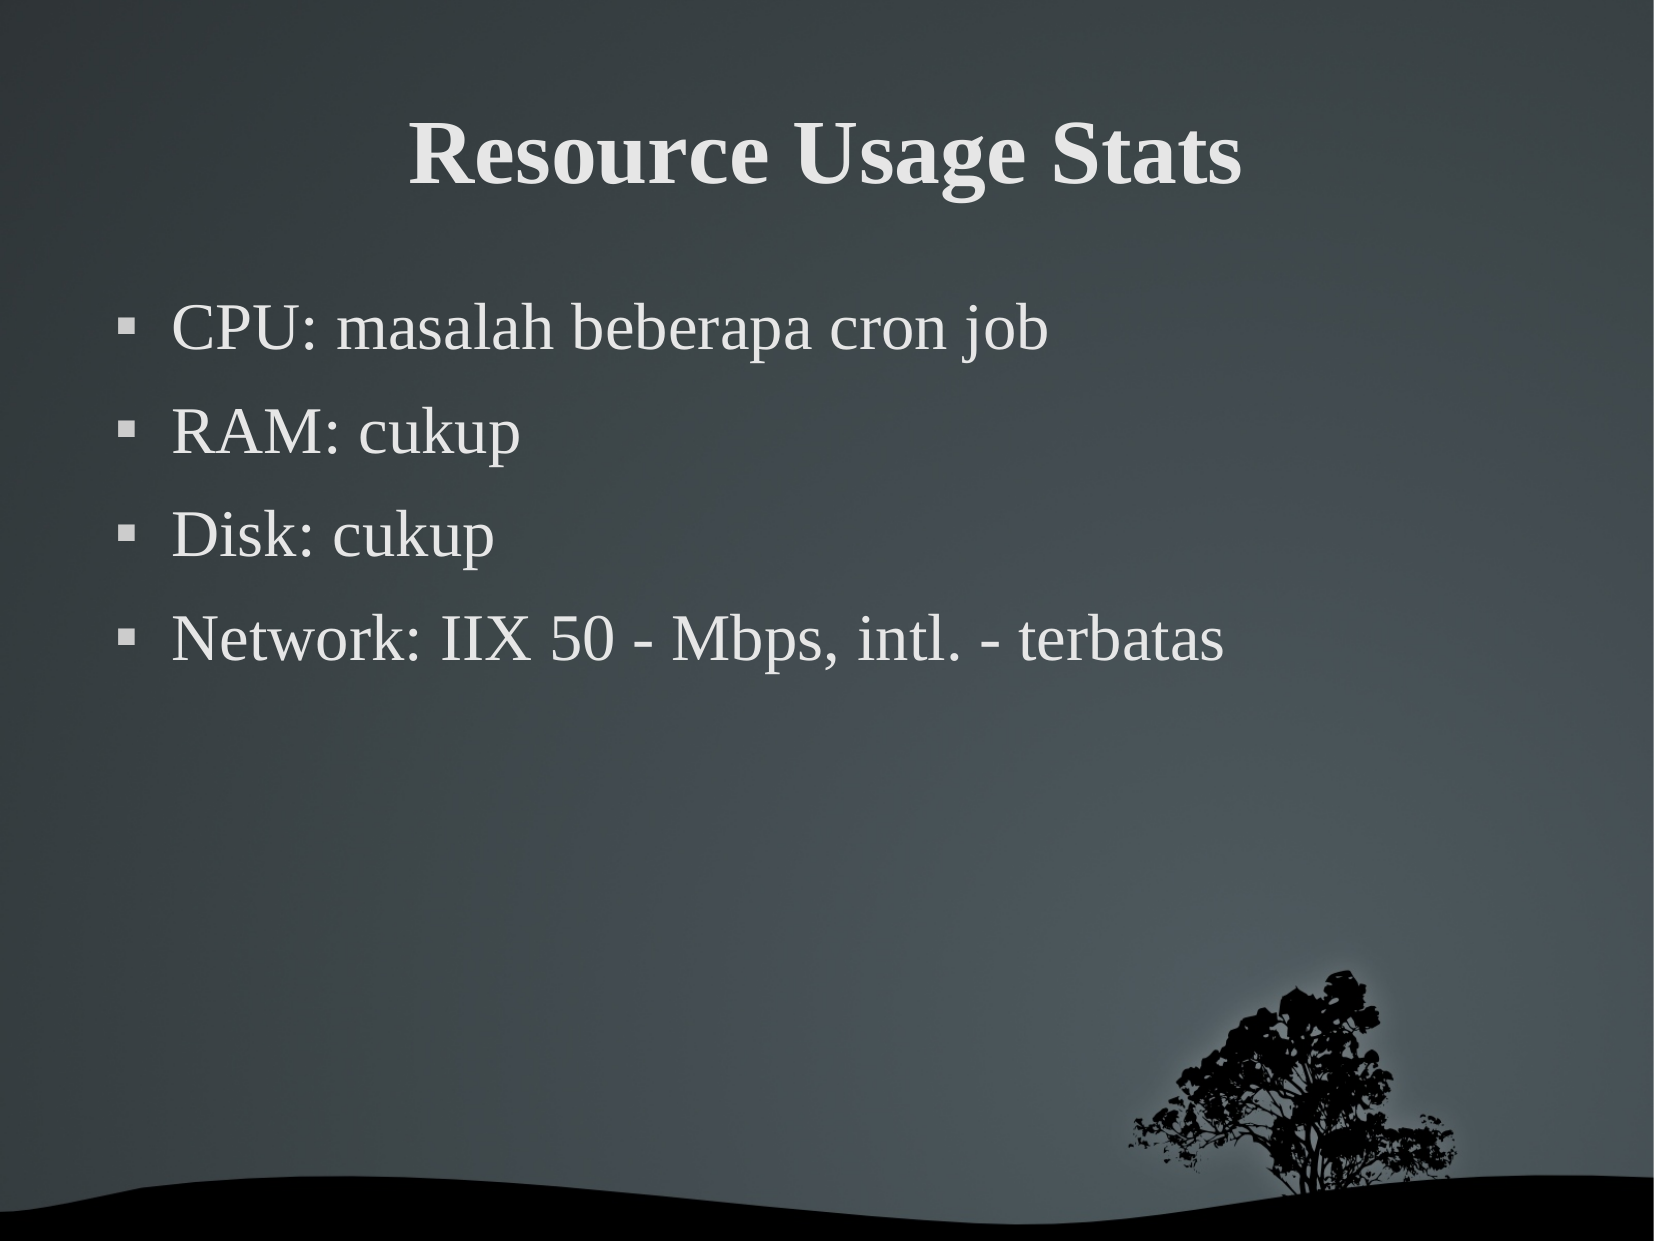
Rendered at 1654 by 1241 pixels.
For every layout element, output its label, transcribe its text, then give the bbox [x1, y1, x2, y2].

list CPU: masalah beberapa cron job RAM: cukup Disk: cukup Network: IIX 50 - Mbps, intl. - terbatas [82, 290, 1571, 1094]
title Resource Usage Stats [82, 49, 1571, 257]
picture [0, 0, 1654, 1241]
